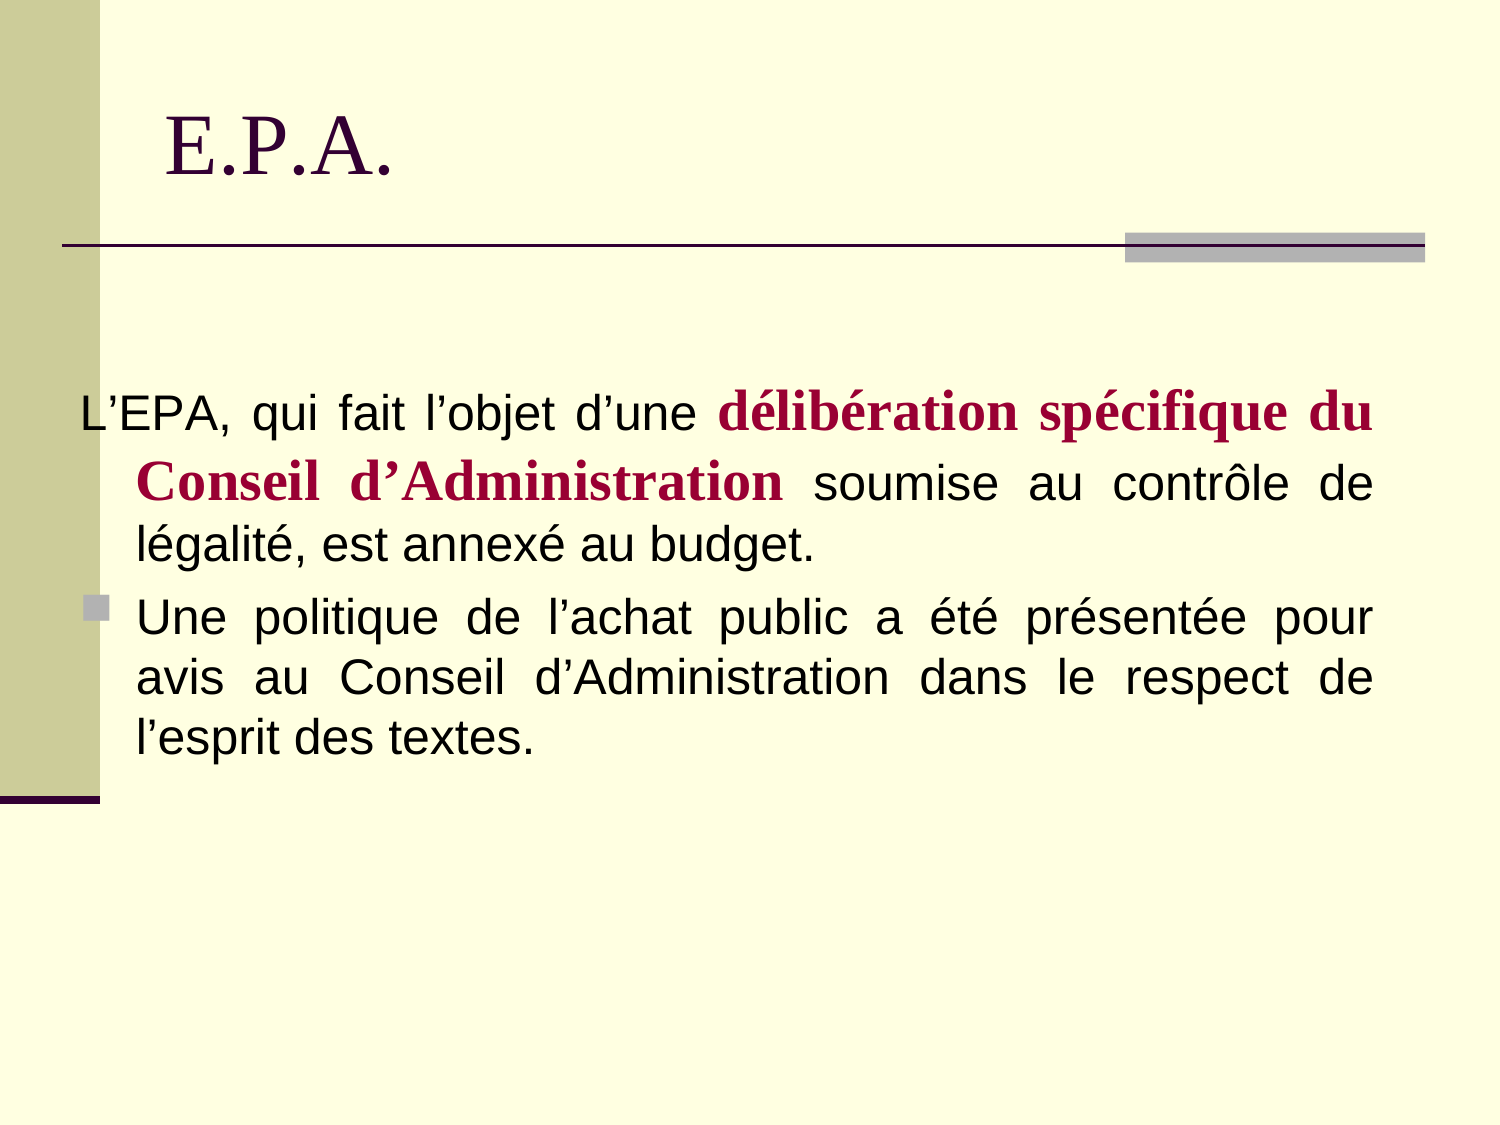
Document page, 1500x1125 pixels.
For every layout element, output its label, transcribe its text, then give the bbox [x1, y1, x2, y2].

list L’EPA, qui fait l’objet d’une délibération spécifique du Conseil d’Administration soumise au contrôle de légalité, est annexé au budget. Une politique de l’achat public a été présentée pour avis au Conseil d’Administration dans le respect de l’esprit des textes. [64, 364, 1390, 845]
title E.P.A. [150, 45, 1426, 234]
